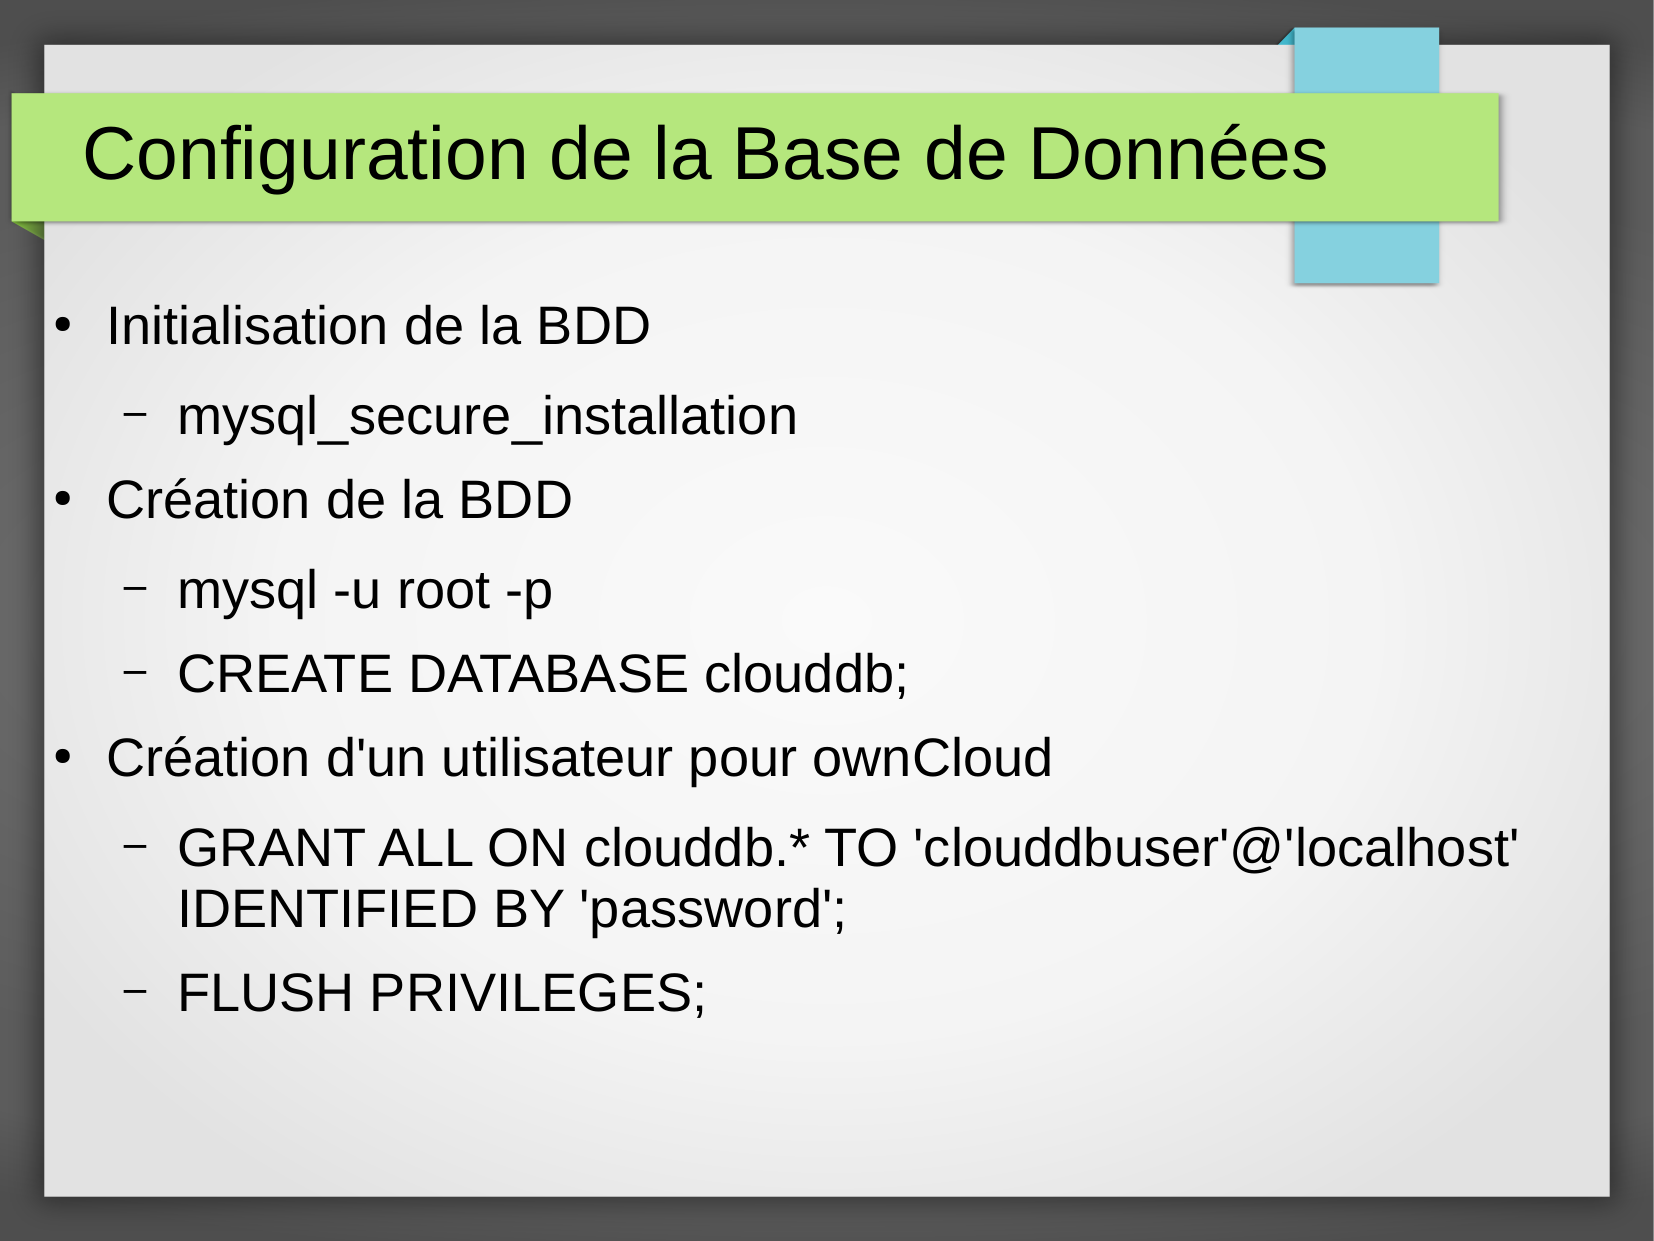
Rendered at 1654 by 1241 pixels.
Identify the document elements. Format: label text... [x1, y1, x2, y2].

title Configuration de la Base de Données [82, 69, 1501, 238]
list Initialisation de la BDD mysql_secure_installation Création de la BDD mysql -u root -p CREATE DATABASE clouddb; Création d'un utilisateur pour ownCloud GRANT ALL ON clouddb.* TO 'clouddbuser'@'localhost' IDENTIFIED BY 'password'; FLUSH PRIVILEGES; [35, 295, 1619, 1158]
picture [0, 0, 1654, 1241]
